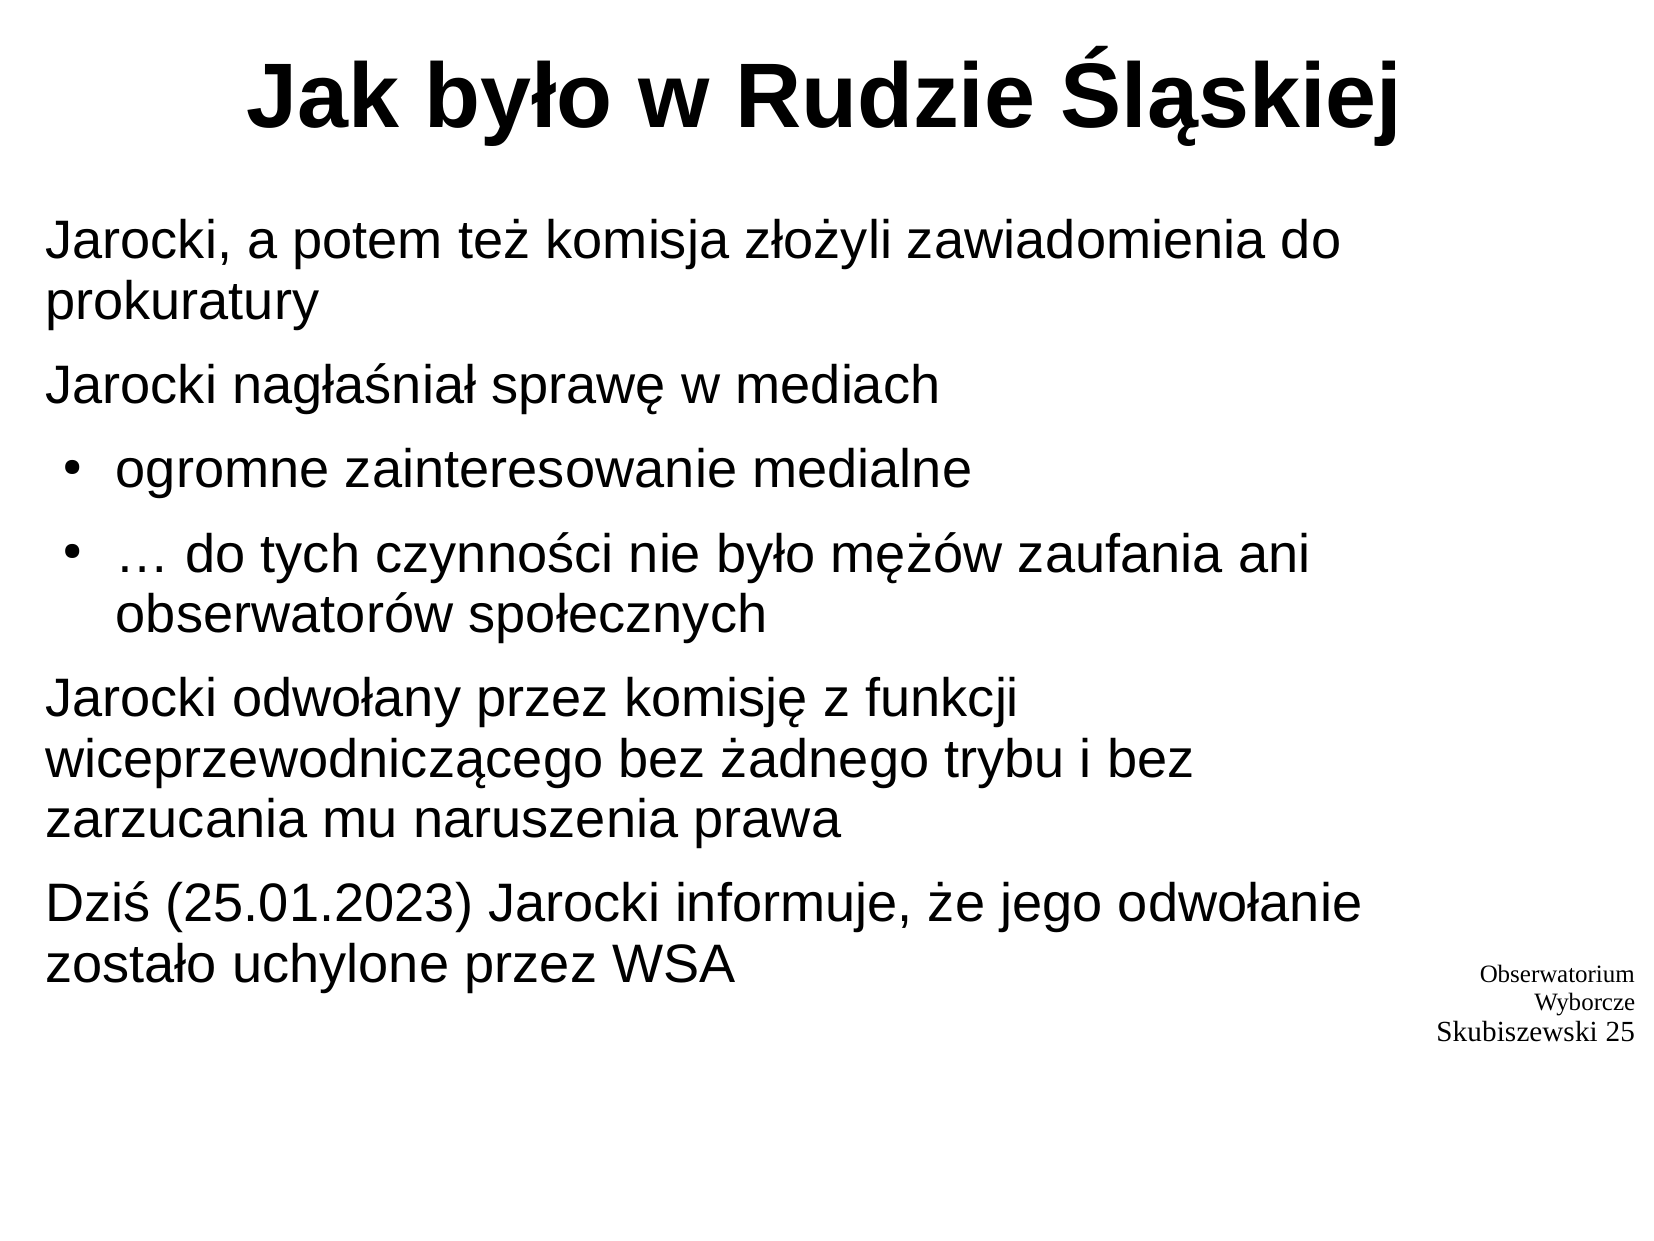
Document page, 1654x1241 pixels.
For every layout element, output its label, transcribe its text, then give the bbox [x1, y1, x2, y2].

title Jak było w Rudzie Śląskiej [80, 45, 1570, 203]
list Jarocki, a potem też komisja złożyli zawiadomienia do prokuratury Jarocki nagłaśniał sprawę w mediach ogromne zainteresowanie medialne … do tych czynności nie było mężów zaufania ani obserwatorów społecznych Jarocki odwołany przez komisję z funkcji wiceprzewodniczącego bez żadnego trybu i bez zarzucania mu naruszenia prawa Dziś (25.01.2023) Jarocki informuje, że jego odwołanie zostało uchylone przez WSA [45, 210, 1426, 1241]
